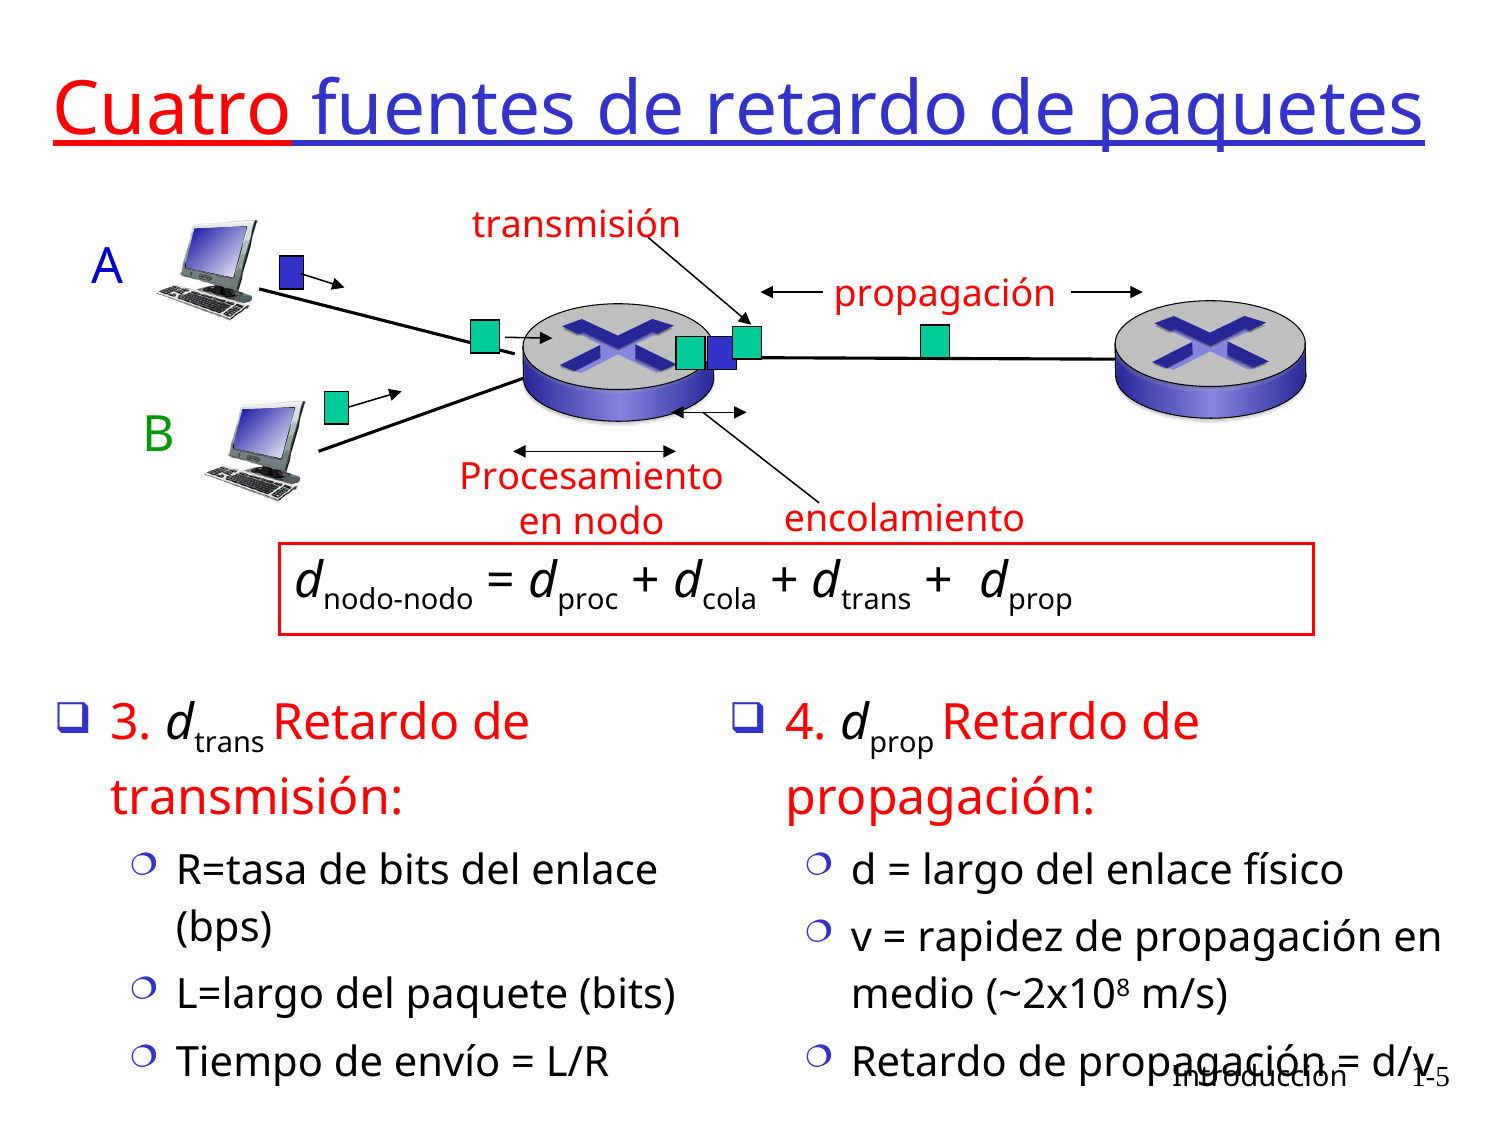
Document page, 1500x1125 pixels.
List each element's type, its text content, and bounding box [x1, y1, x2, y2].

text_box B [127, 393, 191, 469]
list 3. dtrans Retardo de transmisión: R=tasa de bits del enlace (bps) L=largo del paquete (bits) Tiempo de envío = L/R [39, 678, 752, 1122]
text_box propagación [818, 261, 1072, 322]
text_box dnodo-nodo = dproc + dcola + dtrans + dprop [279, 543, 1314, 635]
picture [131, 215, 260, 328]
text_box [184, 226, 247, 278]
picture [179, 396, 308, 509]
text_box encolamiento [769, 486, 1041, 543]
text_box transmisión [457, 192, 697, 253]
text_box [232, 407, 295, 459]
text_box 1-<number> [1362, 1050, 1466, 1125]
text_box 1-<number> [1377, 1056, 1389, 1073]
title Cuatro fuentes de retardo de paquetes [37, 10, 1463, 201]
text_box Procesamiento en nodo [444, 444, 739, 543]
text_box [523, 303, 762, 422]
text_box Introducción [887, 1050, 1362, 1125]
text_box A [76, 226, 131, 302]
list 4. dprop Retardo de propagación: d = largo del enlace físico v = rapidez de propagación en medio (~2x108 m/s) Retardo de propagación = d/v [714, 678, 1500, 1047]
text_box [279, 256, 304, 289]
text_box [1115, 300, 1306, 419]
